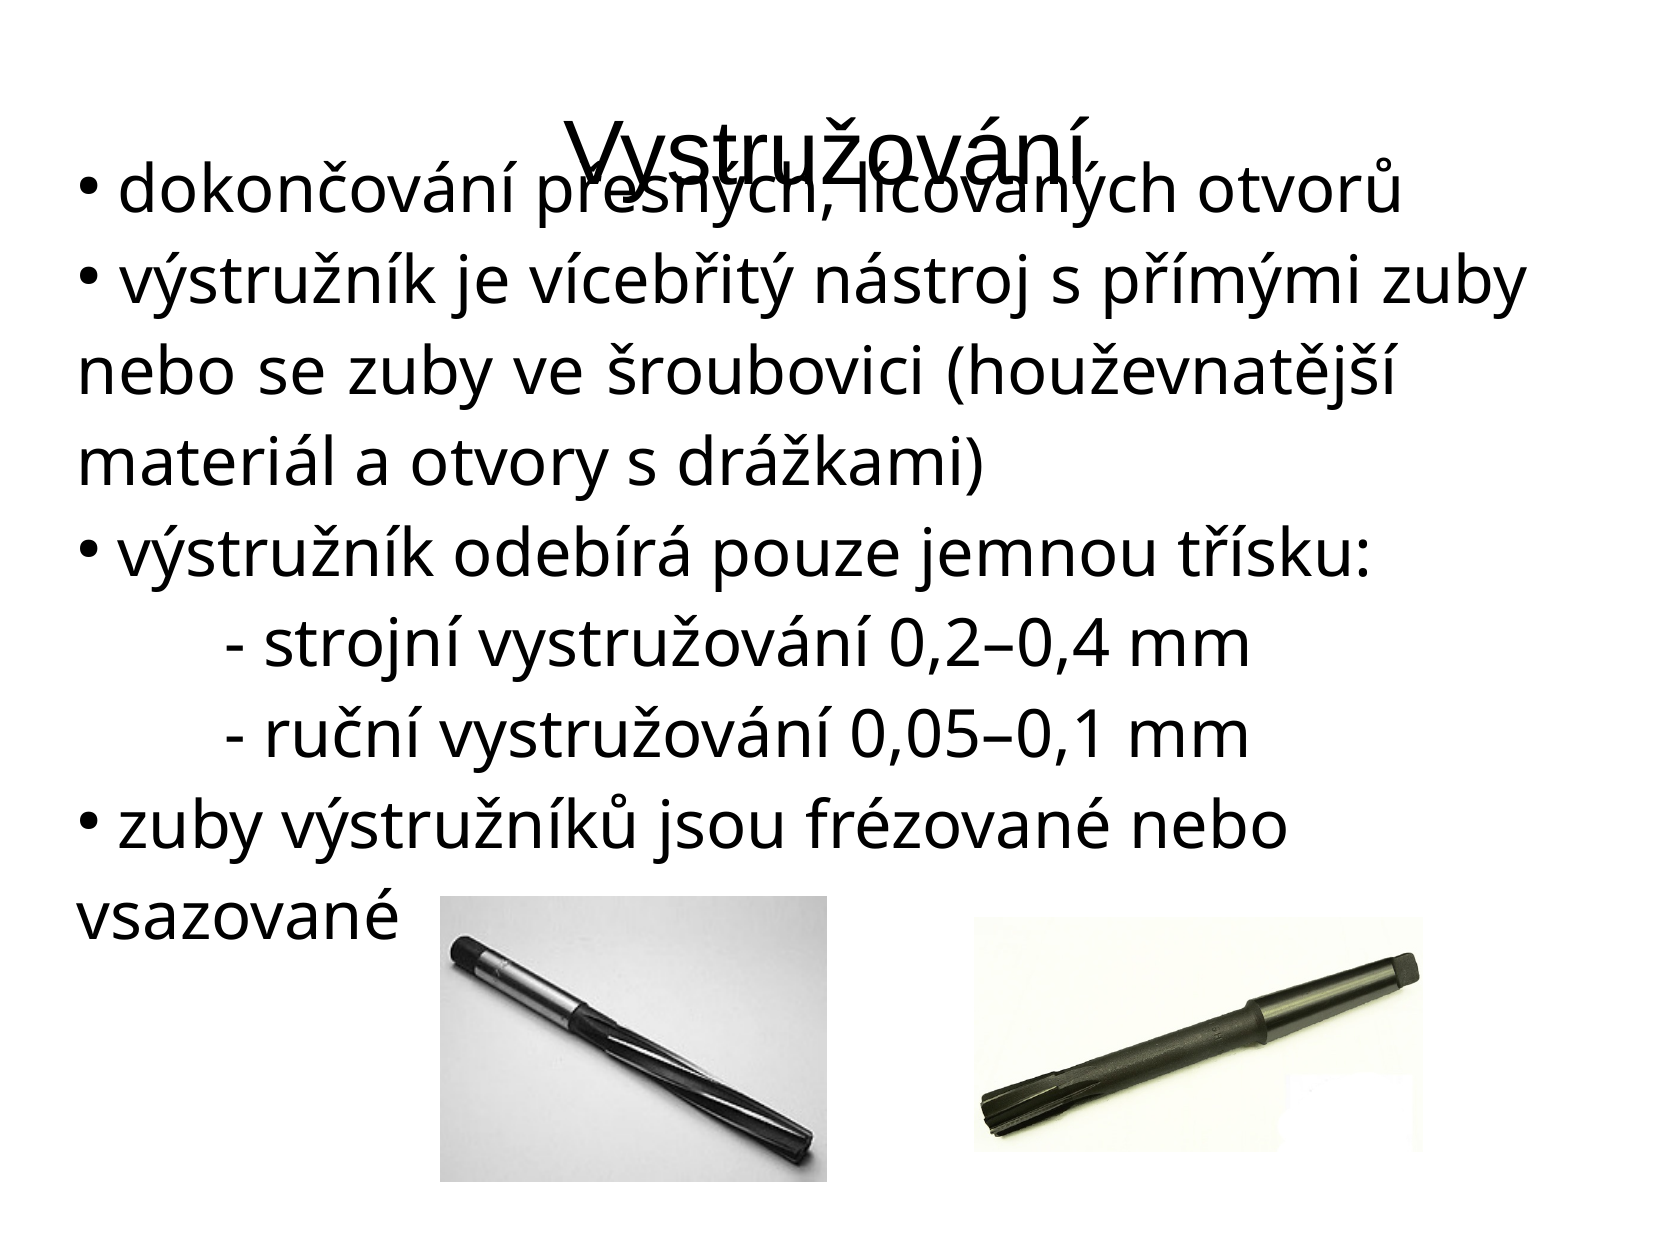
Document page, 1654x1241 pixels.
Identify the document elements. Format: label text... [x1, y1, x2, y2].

subtitle dokončování přesných, lícovaných otvorů výstružník je vícebřitý nástroj s přímými zuby nebo se zuby ve šroubovici (houževnatější materiál a otvory s drážkami) výstružník odebírá pouze jemnou třísku: - strojní vystružování 0,2–0,4 mm - ruční vystružování 0,05–0,1 mm zuby výstružníků jsou frézované nebo vsazované [76, 259, 1625, 1113]
picture [440, 896, 827, 1182]
title Vystružování [82, 49, 1571, 257]
picture [974, 917, 1423, 1152]
